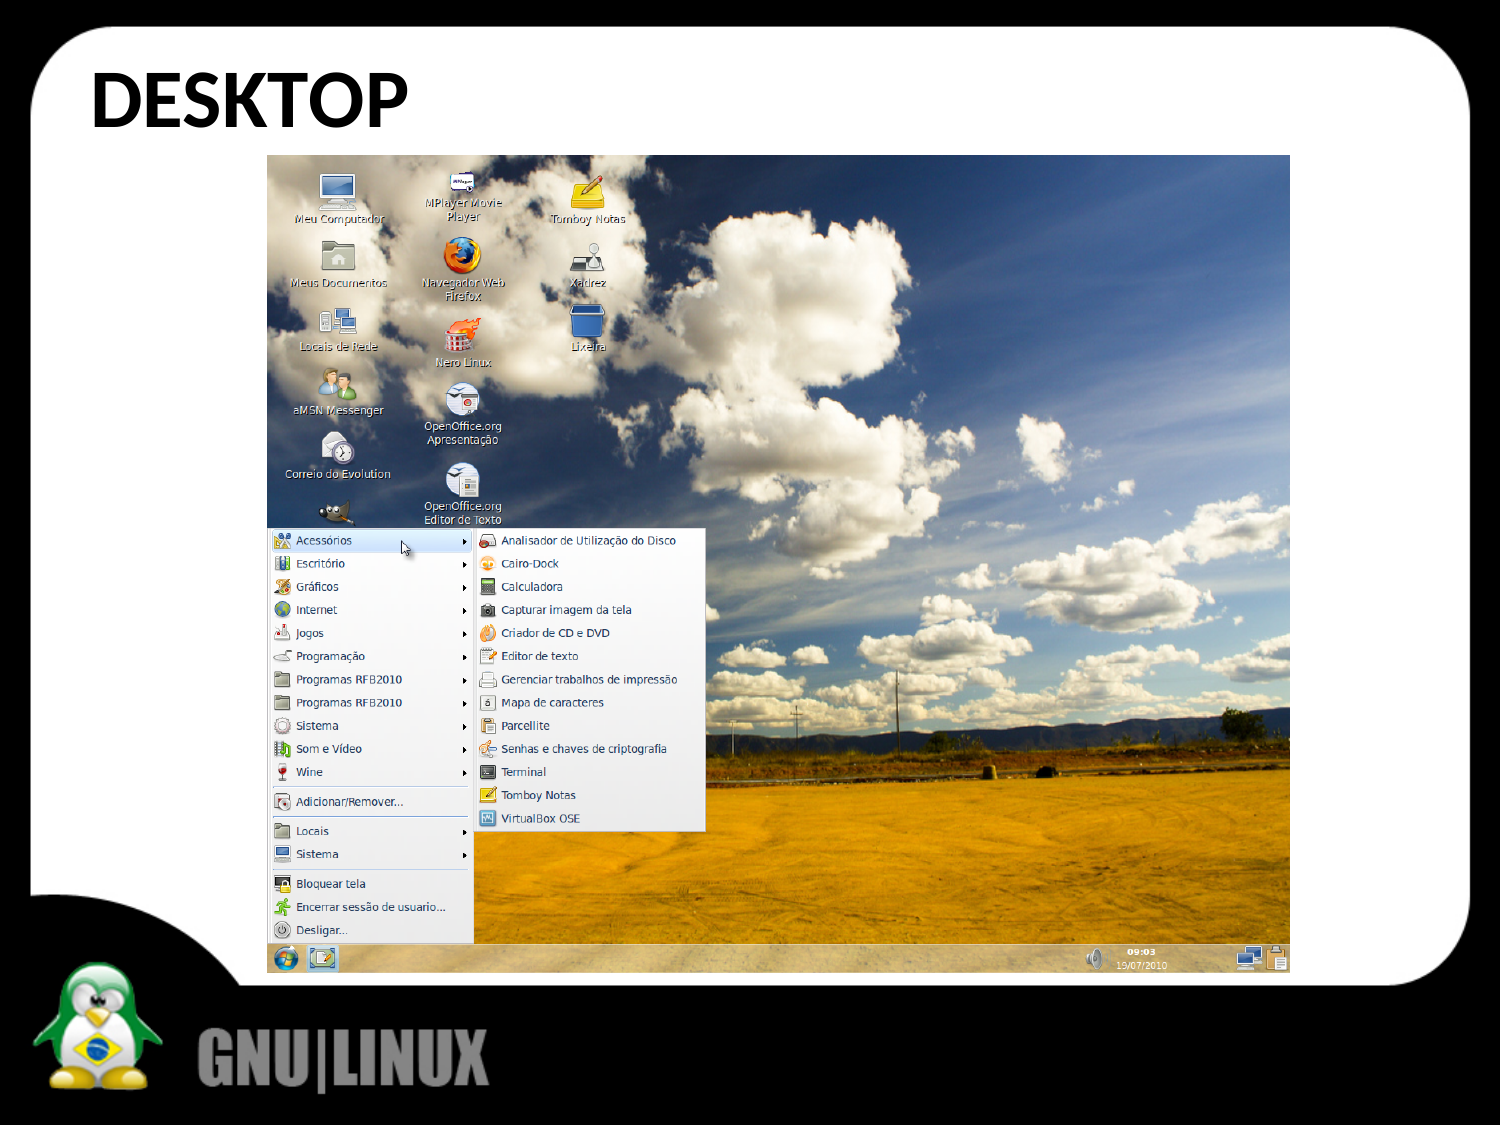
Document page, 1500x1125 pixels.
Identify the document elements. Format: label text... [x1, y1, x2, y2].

picture [0, 0, 1500, 1125]
text_box DESKTOP [75, 0, 1426, 188]
